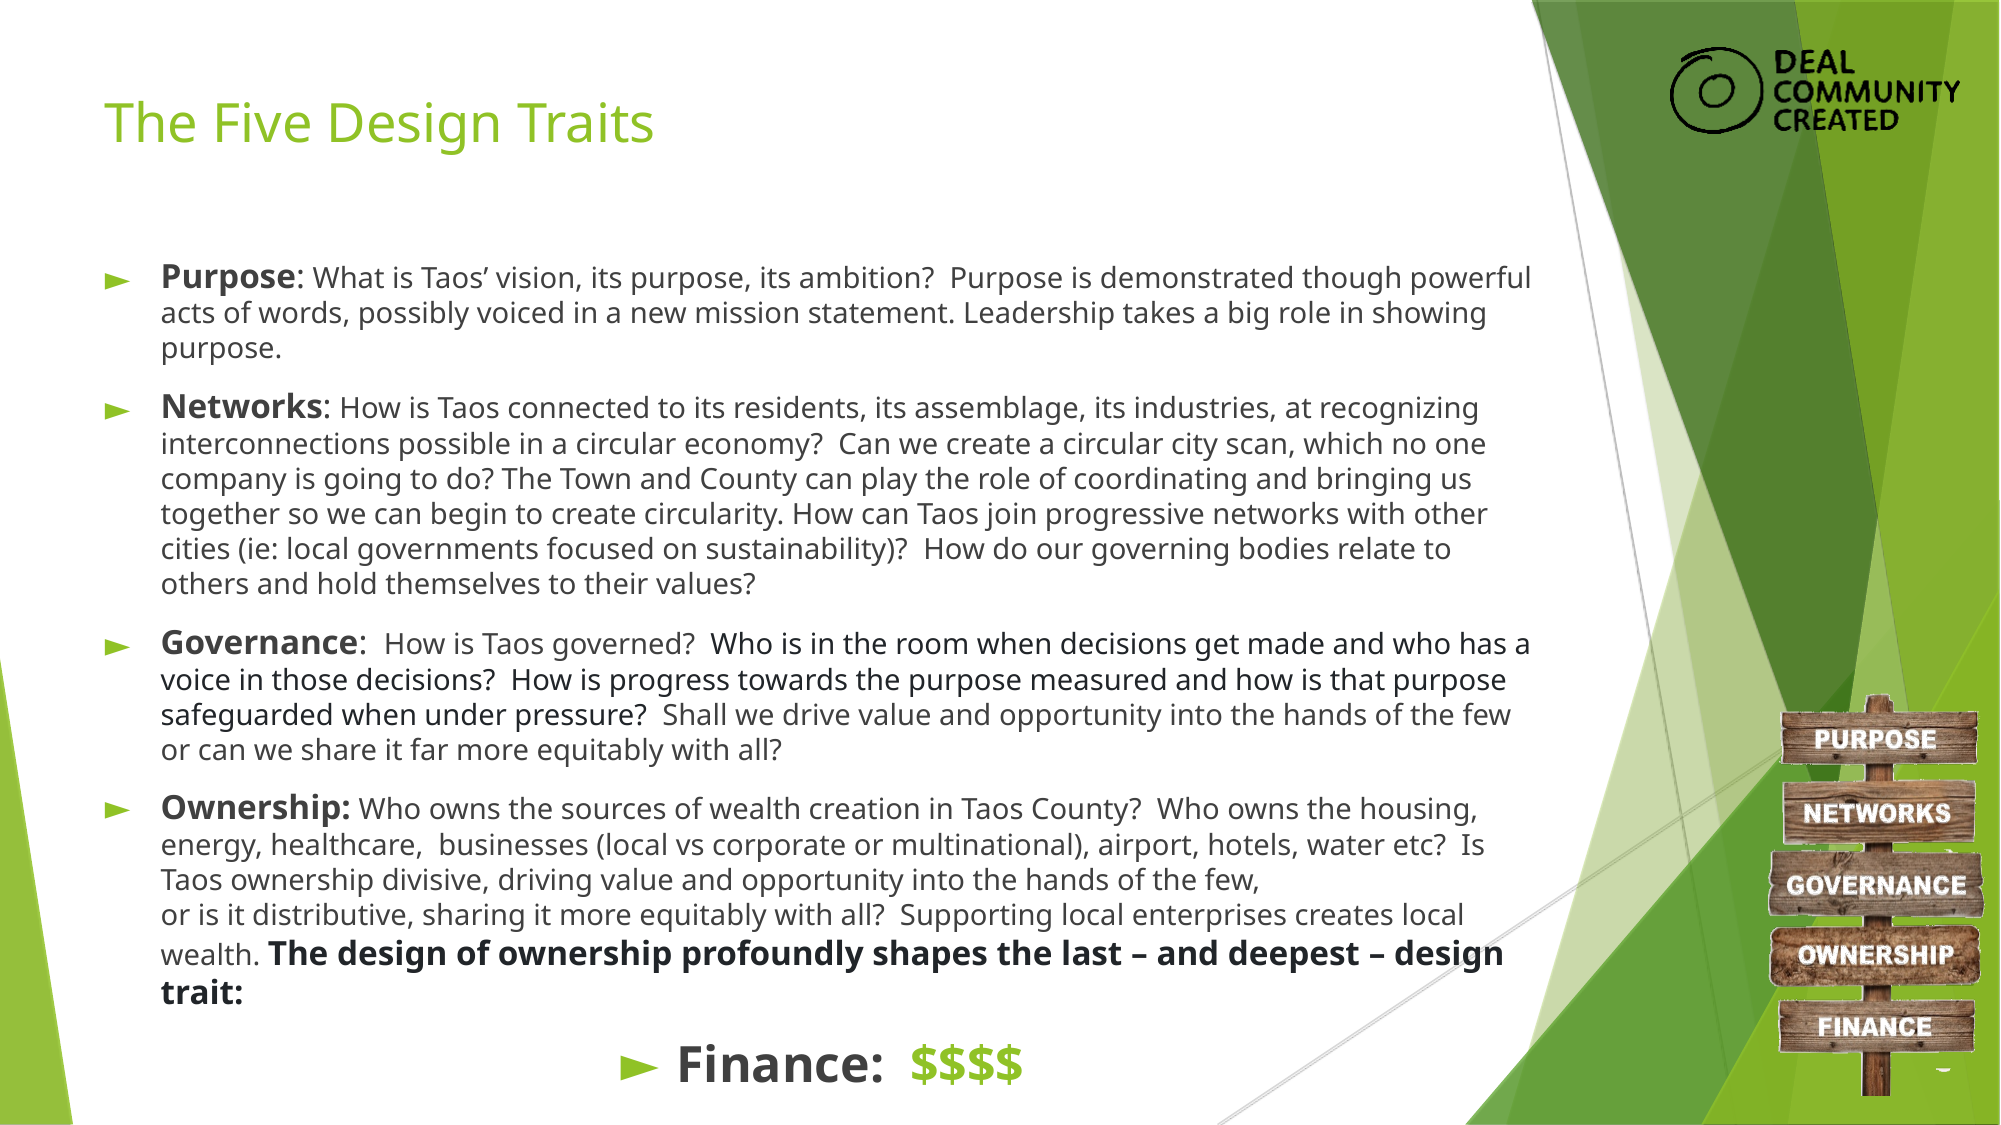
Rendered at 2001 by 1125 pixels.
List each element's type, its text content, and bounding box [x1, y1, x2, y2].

picture [1670, 47, 1960, 134]
text_box Purpose: What is Taos’ vision, its purpose, its ambition? Purpose is demonstrated though powerful acts of words, possibly voiced in a new mission statement. Leadership takes a big role in showing purpose. Networks: How is Taos connected to its residents, its assemblage, its industries, at recognizing interconnections possible in a circular economy? Can we create a circular city scan, which no one company is going to do? The Town and County can play the role of coordinating and bringing us together so we can begin to create circularity. How can Taos join progressive networks with other cities (ie: local governments focused on sustainability)? How do our governing bodies relate to others and hold themselves to their values? Governance: How is Taos governed? Who is in the room when decisions get made and who has a voice in those decisions? How is progress towards the purpose measured and how is that purpose safeguarded when under pressure? Shall we drive value and opportunity into the hands of the few or can we share it far more equitably with all? Ownership: Who owns the sources of wealth creation in Taos County? Who owns the housing, energy, healthcare, businesses (local vs corporate or multinational), airport, hotels, water etc? Is Taos ownership divisive, driving value and opportunity into the hands of the few, or is it distributive, sharing it more equitably with all? Supporting local enterprises creates local wealth. The design of ownership profoundly shapes the last – and deepest – design trait: Finance: $$$$ [89, 247, 1555, 1096]
text_box The Five Design Traits [89, 81, 1622, 272]
picture [1768, 675, 2000, 1096]
